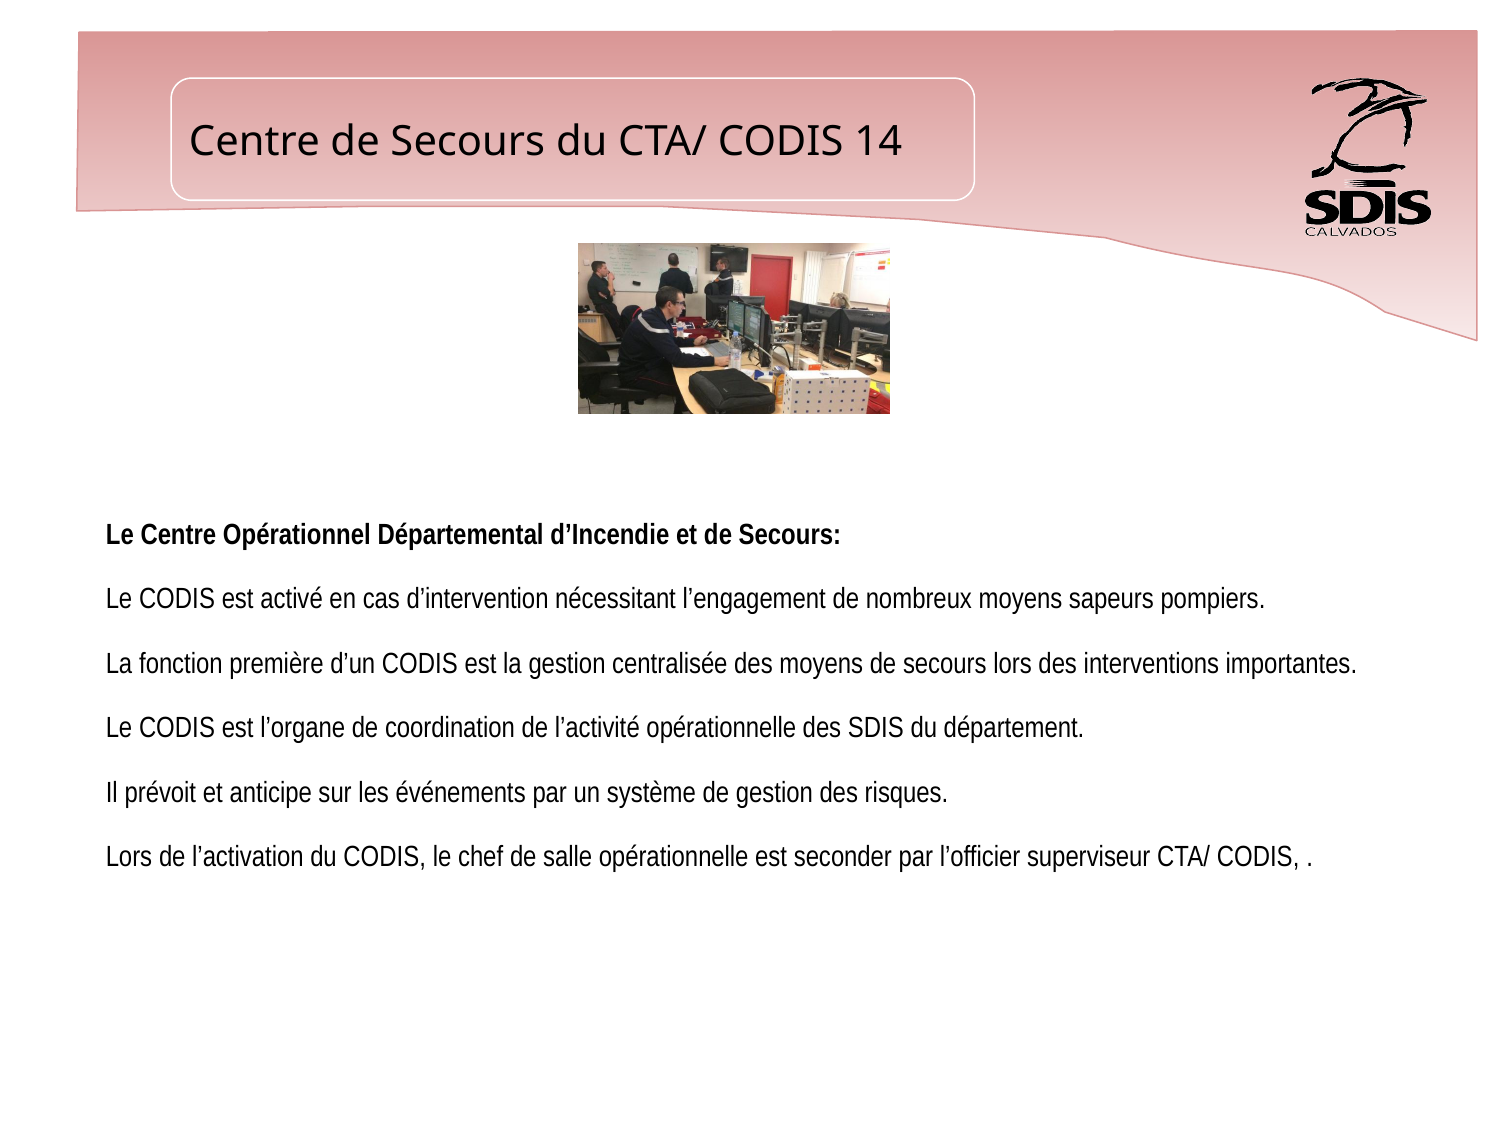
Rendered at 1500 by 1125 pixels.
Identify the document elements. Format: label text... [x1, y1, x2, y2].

list Le Centre Opérationnel Départemental d’Incendie et de Secours: Le CODIS est activé en cas d’intervention nécessitant l’engagement de nombreux moyens sapeurs pompiers. La fonction première d’un CODIS est la gestion centralisée des moyens de secours lors des interventions importantes. Le CODIS est l’organe de coordination de l’activité opérationnelle des SDIS du département. Il prévoit et anticipe sur les événements par un système de gestion des risques. Lors de l’activation du CODIS, le chef de salle opérationnelle est seconder par l’officier superviseur CTA/ CODIS, . [91, 507, 1441, 1021]
picture [1305, 78, 1431, 236]
text_box Centre de Secours du CTA/ CODIS 14 [171, 78, 975, 201]
text_box [76, 30, 1477, 341]
picture [578, 243, 890, 414]
